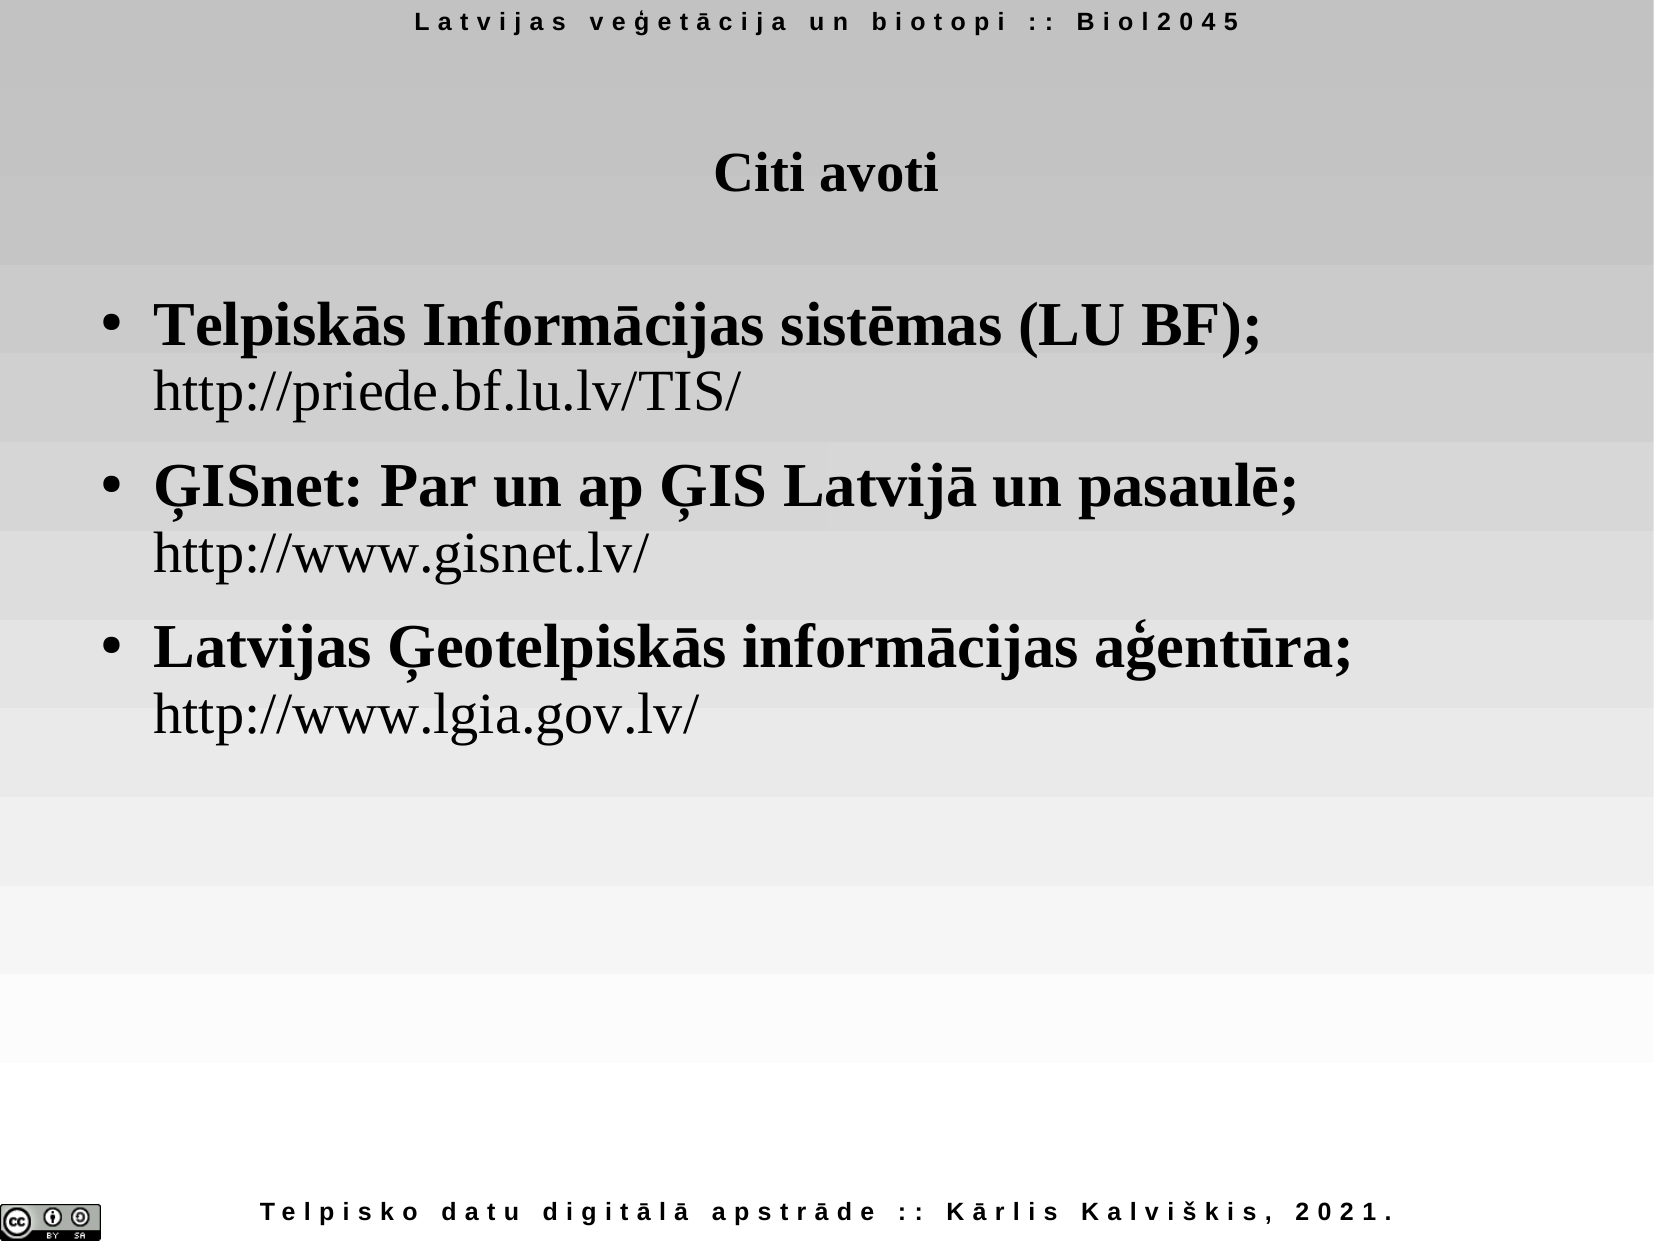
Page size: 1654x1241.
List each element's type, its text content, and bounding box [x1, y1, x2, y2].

picture [0, 0, 1654, 1241]
title Citi avoti [29, 49, 1625, 296]
list Telpiskās Informācijas sistēmas (LU BF); http://priede.bf.lu.lv/TIS/ ĢISnet: Par un ap ĢIS Latvijā un pasaulē; http://www.gisnet.lv/ Latvijas Ģeotelpiskās informācijas aģentūra; http://www.lgia.gov.lv/ [82, 289, 1571, 1098]
